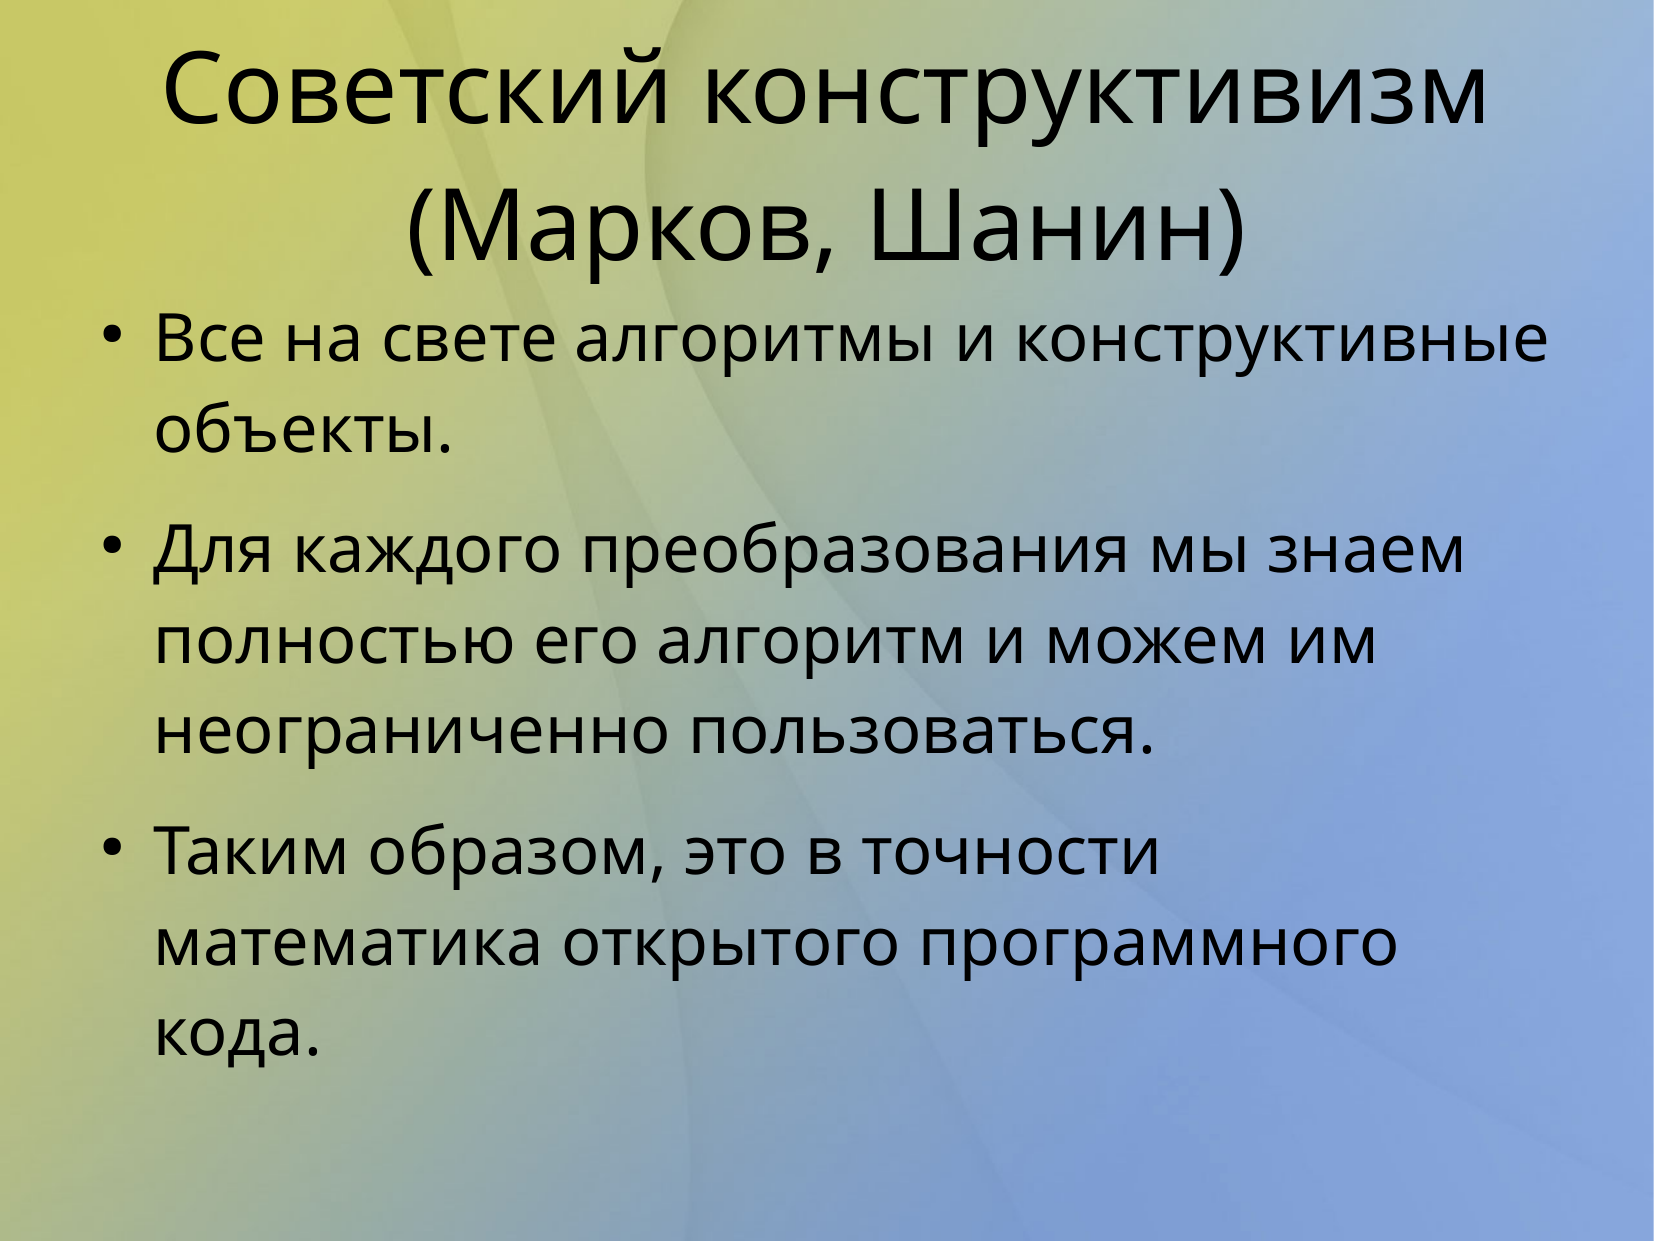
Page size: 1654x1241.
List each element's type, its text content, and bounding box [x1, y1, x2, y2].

picture [0, 0, 1654, 1241]
title Советский конструктивизм (Марков, Шанин) [82, 31, 1571, 275]
list Все на свете алгоритмы и конструктивные объекты. Для каждого преобразования мы знаем полностью его алгоритм и можем им неограниченно пользоваться. Таким образом, это в точности математика открытого программного кода. [82, 290, 1571, 1094]
